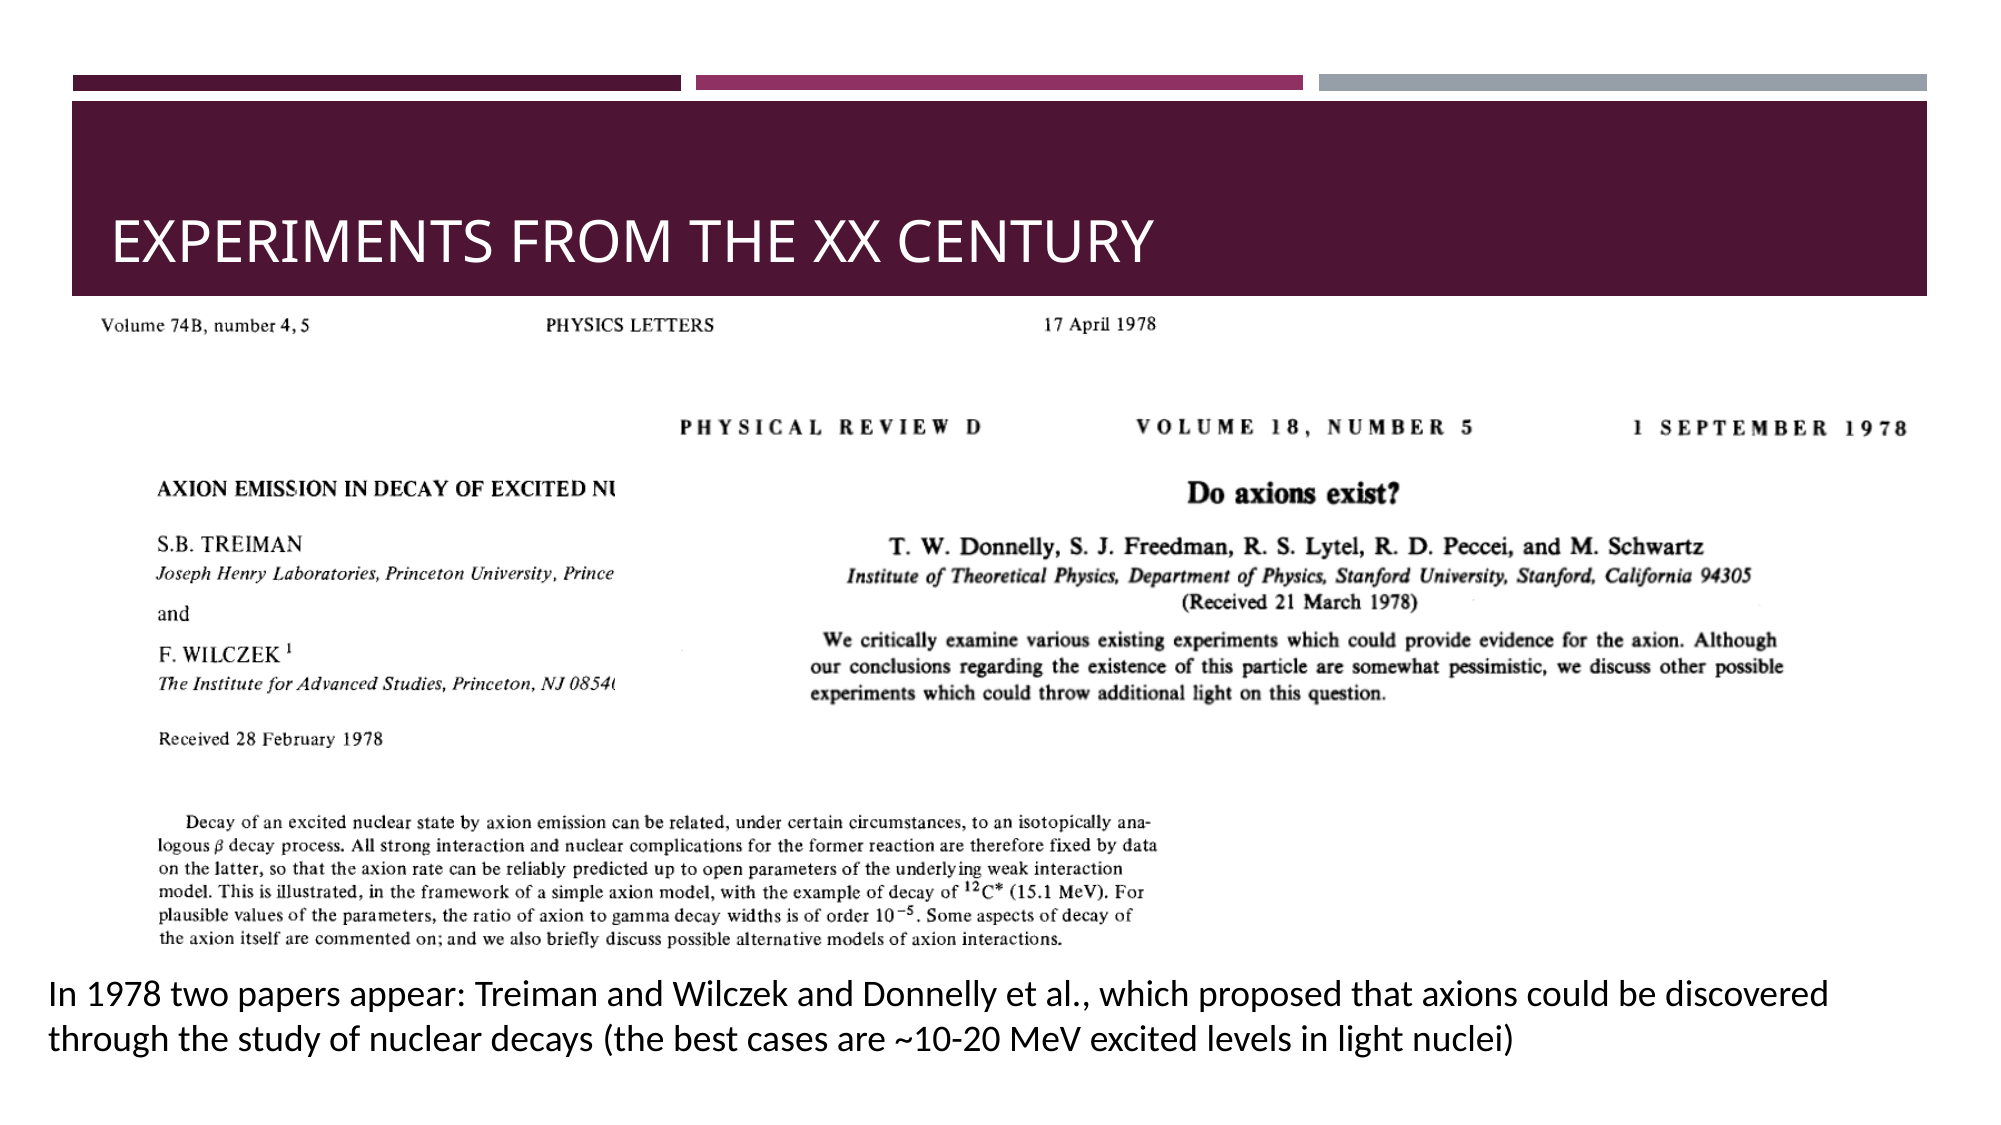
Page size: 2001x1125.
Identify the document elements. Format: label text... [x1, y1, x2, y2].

picture [79, 315, 1973, 962]
title Experiments from the XX century [95, 115, 1905, 282]
text_box In 1978 two papers appear: Treiman and Wilczek and Donnelly et al., which proposed that axions could be discovered through the study of nuclear decays (the best cases are ~10-20 MeV excited levels in light nuclei) [33, 962, 1973, 1067]
